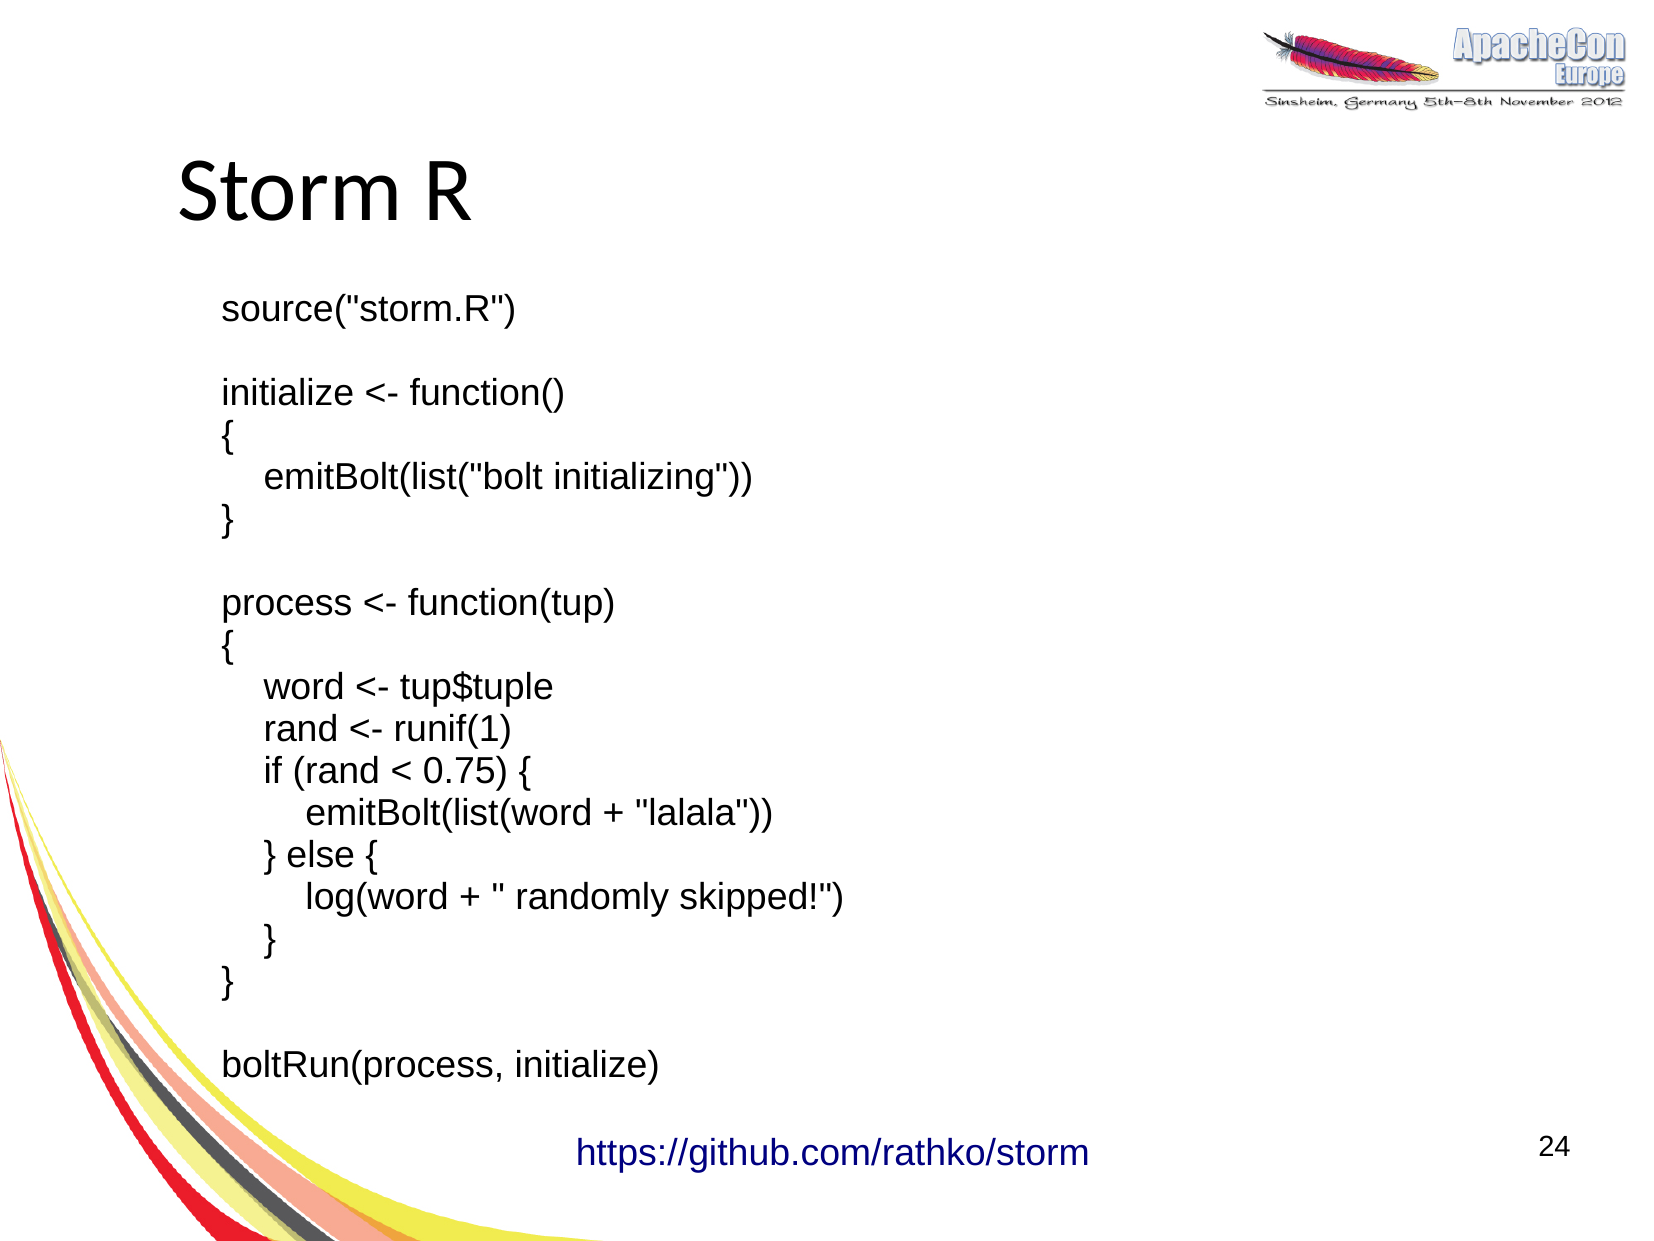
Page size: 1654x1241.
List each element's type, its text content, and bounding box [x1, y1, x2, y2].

text_box source("storm.R") initialize <- function() { emitBolt(list("bolt initializing")) } process <- function(tup) { word <- tup$tuple rand <- runif(1) if (rand < 0.75) { emitBolt(list(word + "lalala")) } else { log(word + " randomly skipped!") } } boltRun(process, initialize) [206, 279, 1300, 1093]
picture [0, 0, 1654, 1241]
text_box https://github.com/rathko/storm [561, 1124, 1106, 1182]
title Storm R [177, 141, 1536, 254]
